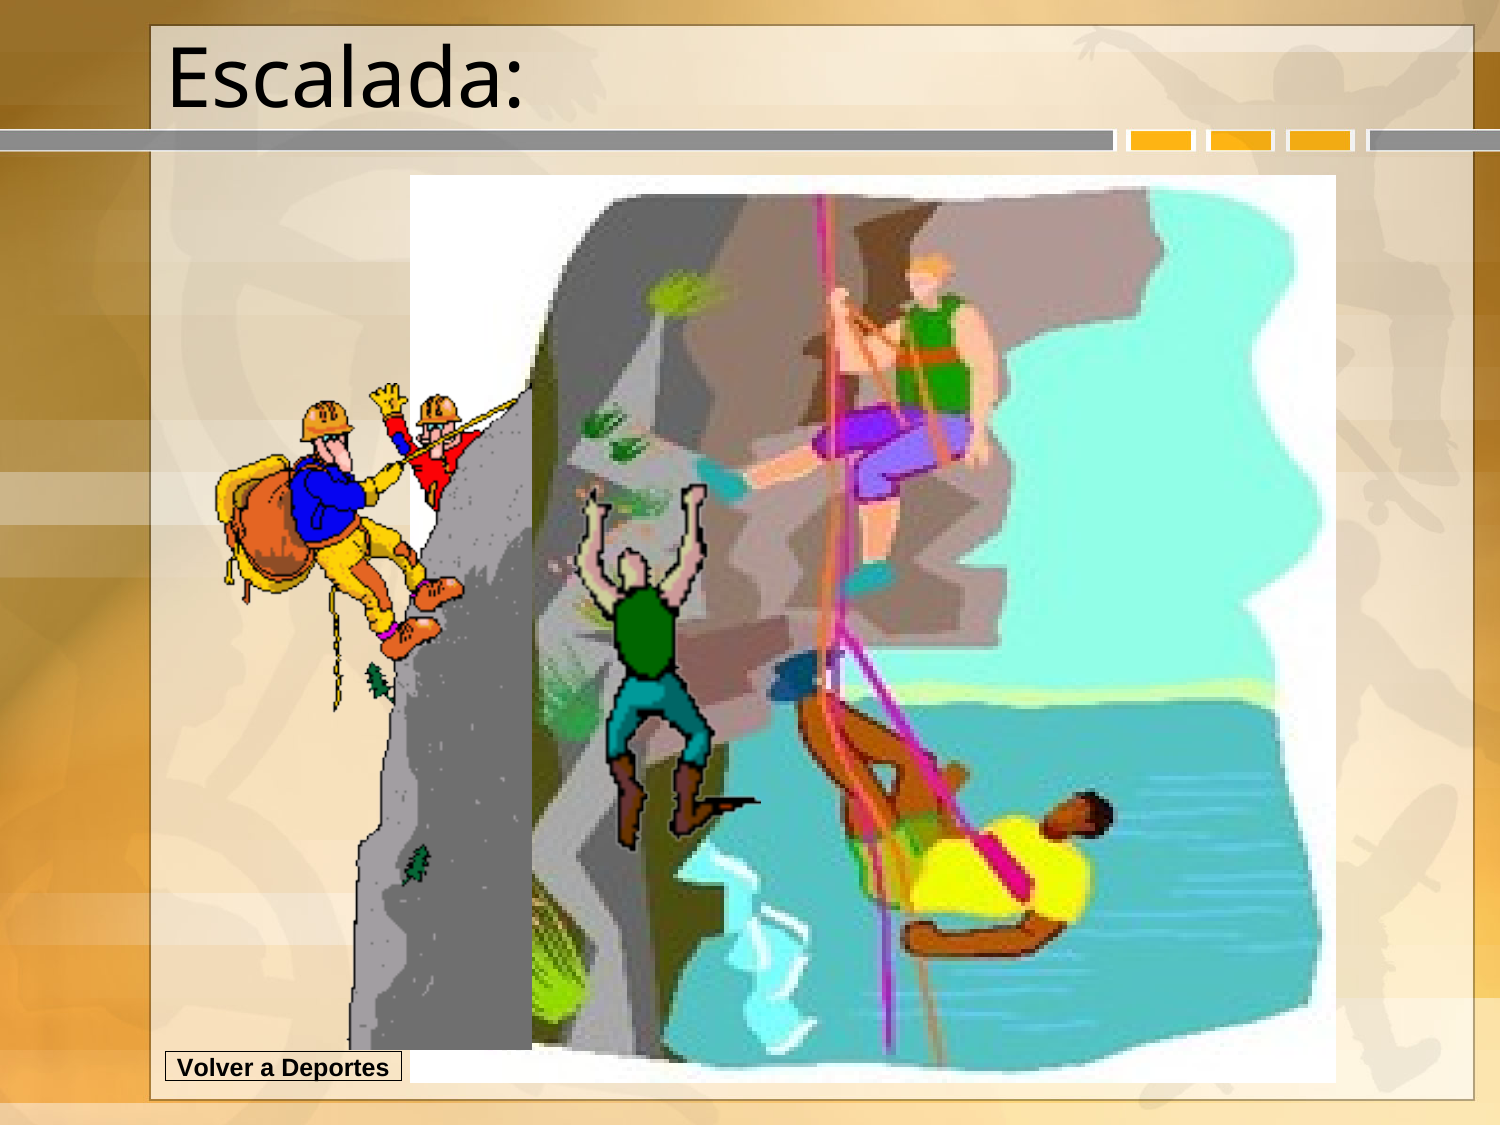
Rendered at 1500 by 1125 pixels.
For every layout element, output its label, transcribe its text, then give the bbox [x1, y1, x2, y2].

text_box Volver a Deportes [165, 1051, 402, 1081]
text_box [539, 433, 761, 914]
title Escalada: [149, 0, 1463, 151]
picture [0, 0, 1500, 1125]
